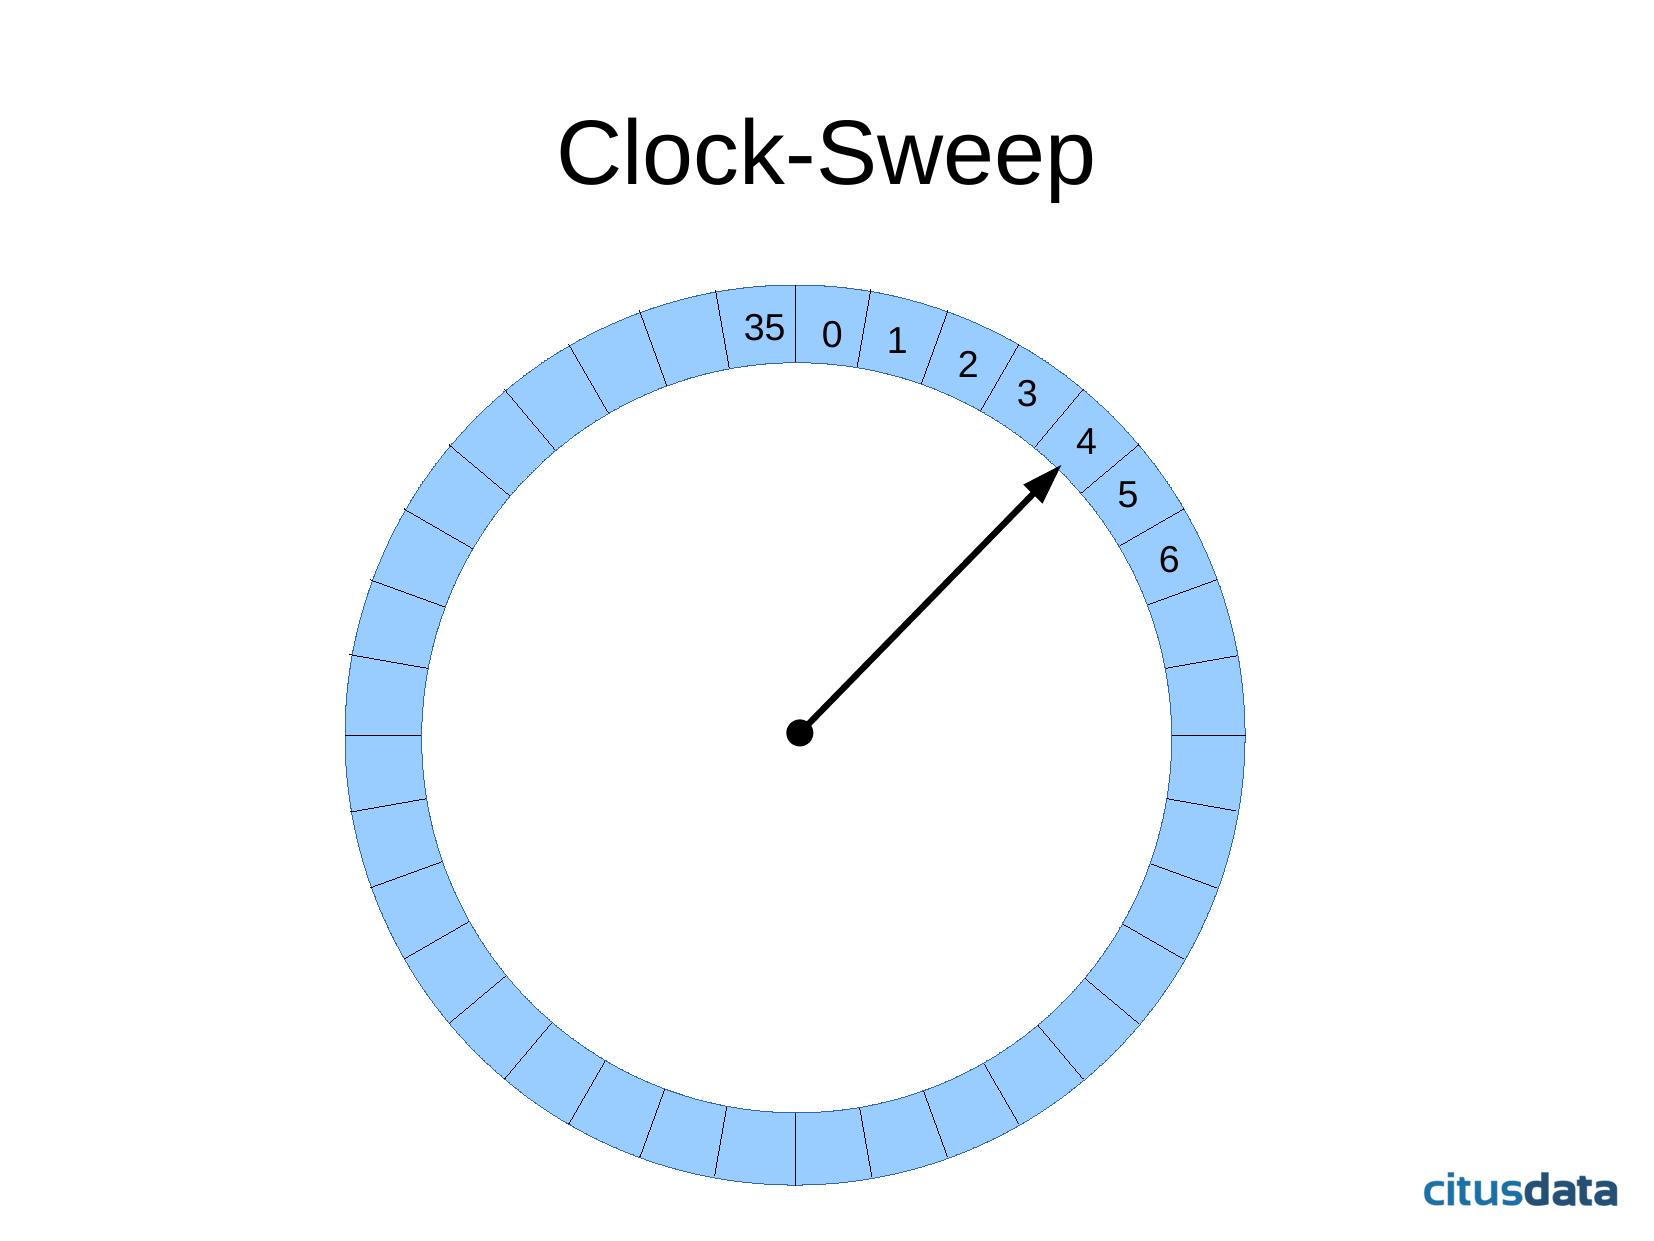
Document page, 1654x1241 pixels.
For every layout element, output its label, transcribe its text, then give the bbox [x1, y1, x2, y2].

text_box 4 [1061, 412, 1112, 470]
text_box 3 [1002, 365, 1053, 423]
text_box 0 [807, 306, 858, 364]
text_box 2 [943, 335, 994, 393]
text_box 1 [872, 312, 923, 370]
title Clock-Sweep [82, 49, 1571, 257]
picture [1420, 1167, 1622, 1209]
text_box 5 [1102, 465, 1154, 523]
text_box 6 [1144, 530, 1195, 588]
text_box [345, 285, 1246, 1186]
text_box 35 [729, 298, 801, 356]
